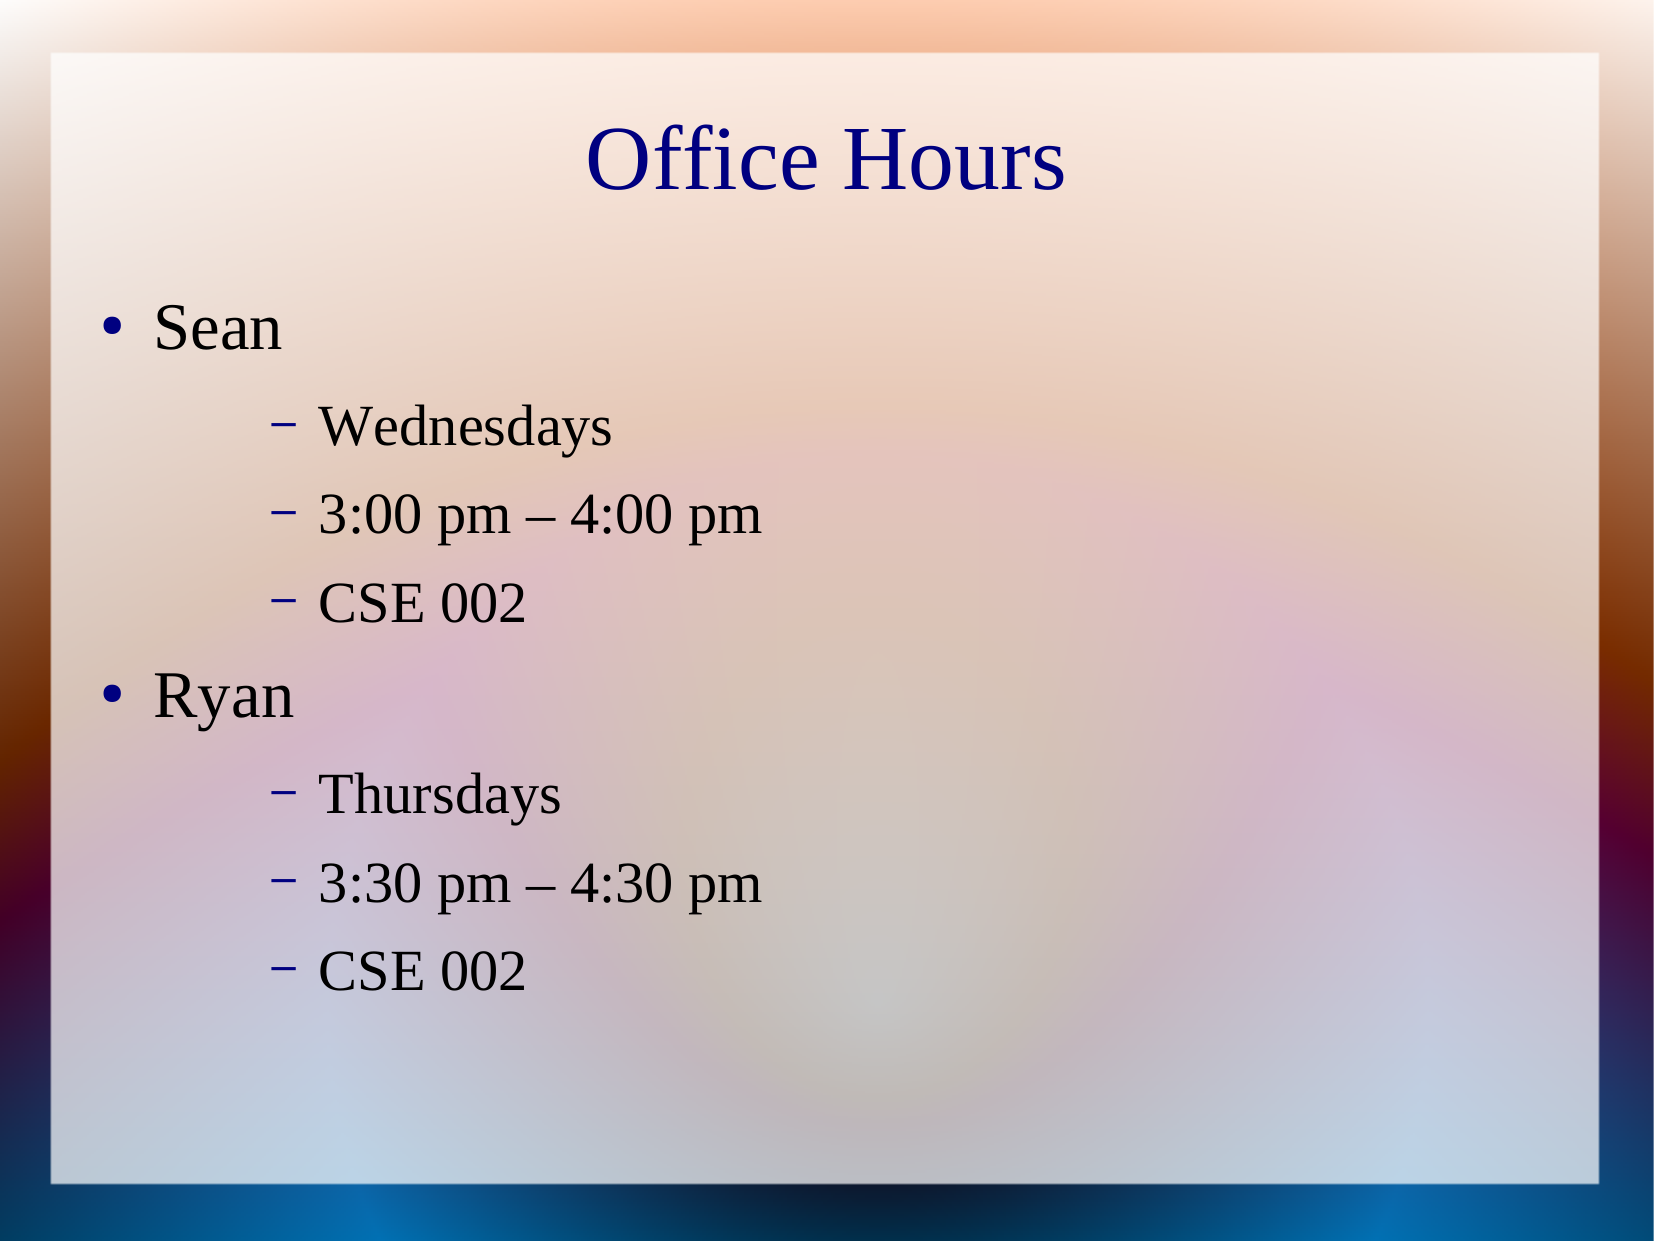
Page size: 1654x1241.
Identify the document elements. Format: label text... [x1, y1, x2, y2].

title Office Hours [82, 62, 1571, 256]
list Sean Wednesdays 3:00 pm – 4:00 pm CSE 002 Ryan Thursdays 3:30 pm – 4:30 pm CSE 002 [82, 290, 1571, 1019]
picture [0, 0, 1654, 1241]
